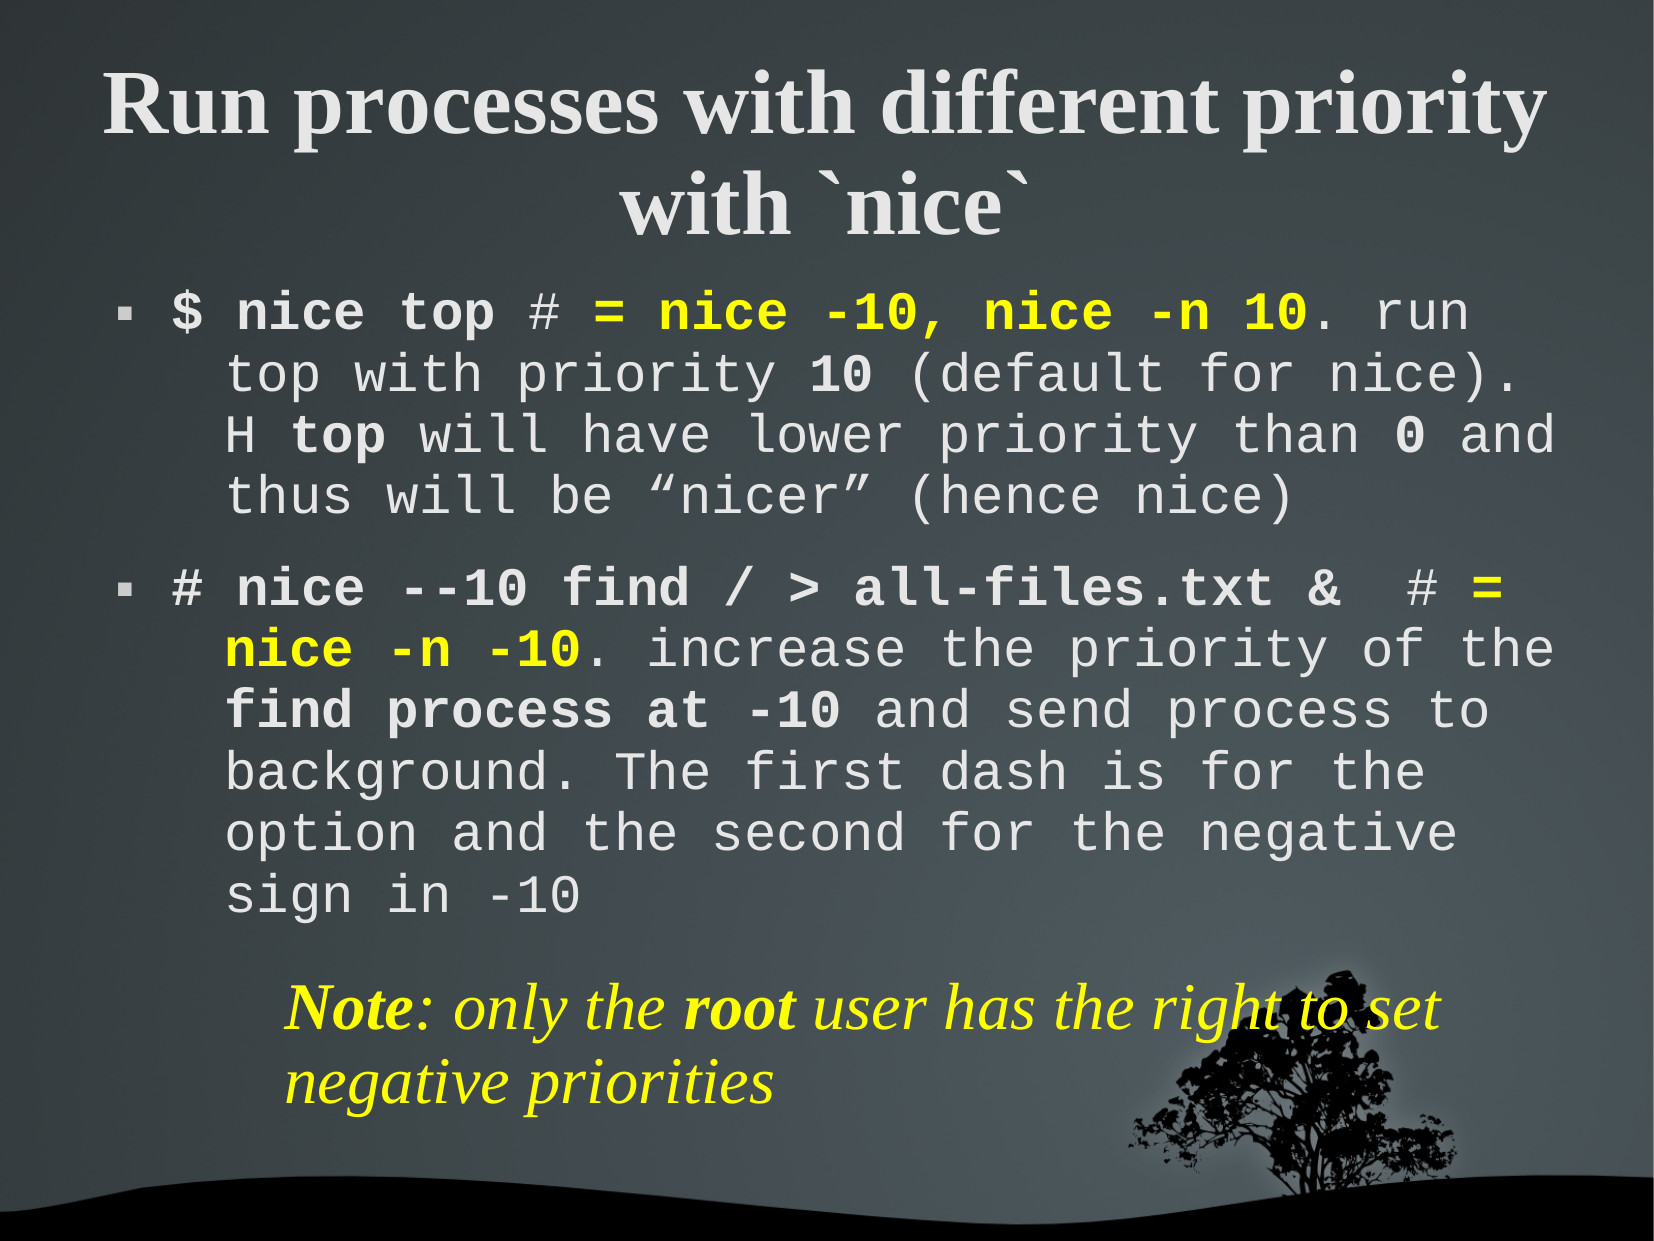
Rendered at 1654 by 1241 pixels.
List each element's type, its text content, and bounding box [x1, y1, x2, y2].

text_box Note: only the root user has the right to set negative priorities [142, 896, 1499, 1119]
title Run processes with different priority with `nice` [82, 33, 1571, 273]
picture [0, 0, 1654, 1241]
list $ nice top # = nice -10, nice -n 10. run top with priority 10 (default for nice). Η top will have lower priority than 0 and thus will be “nicer” (hence nice) # nice --10 find / > all-files.txt & # = nice -n -10. increase the priority of the find process at -10 and send process to background. The first dash is for the option and the second for the negative sign in -10 [82, 284, 1571, 1103]
